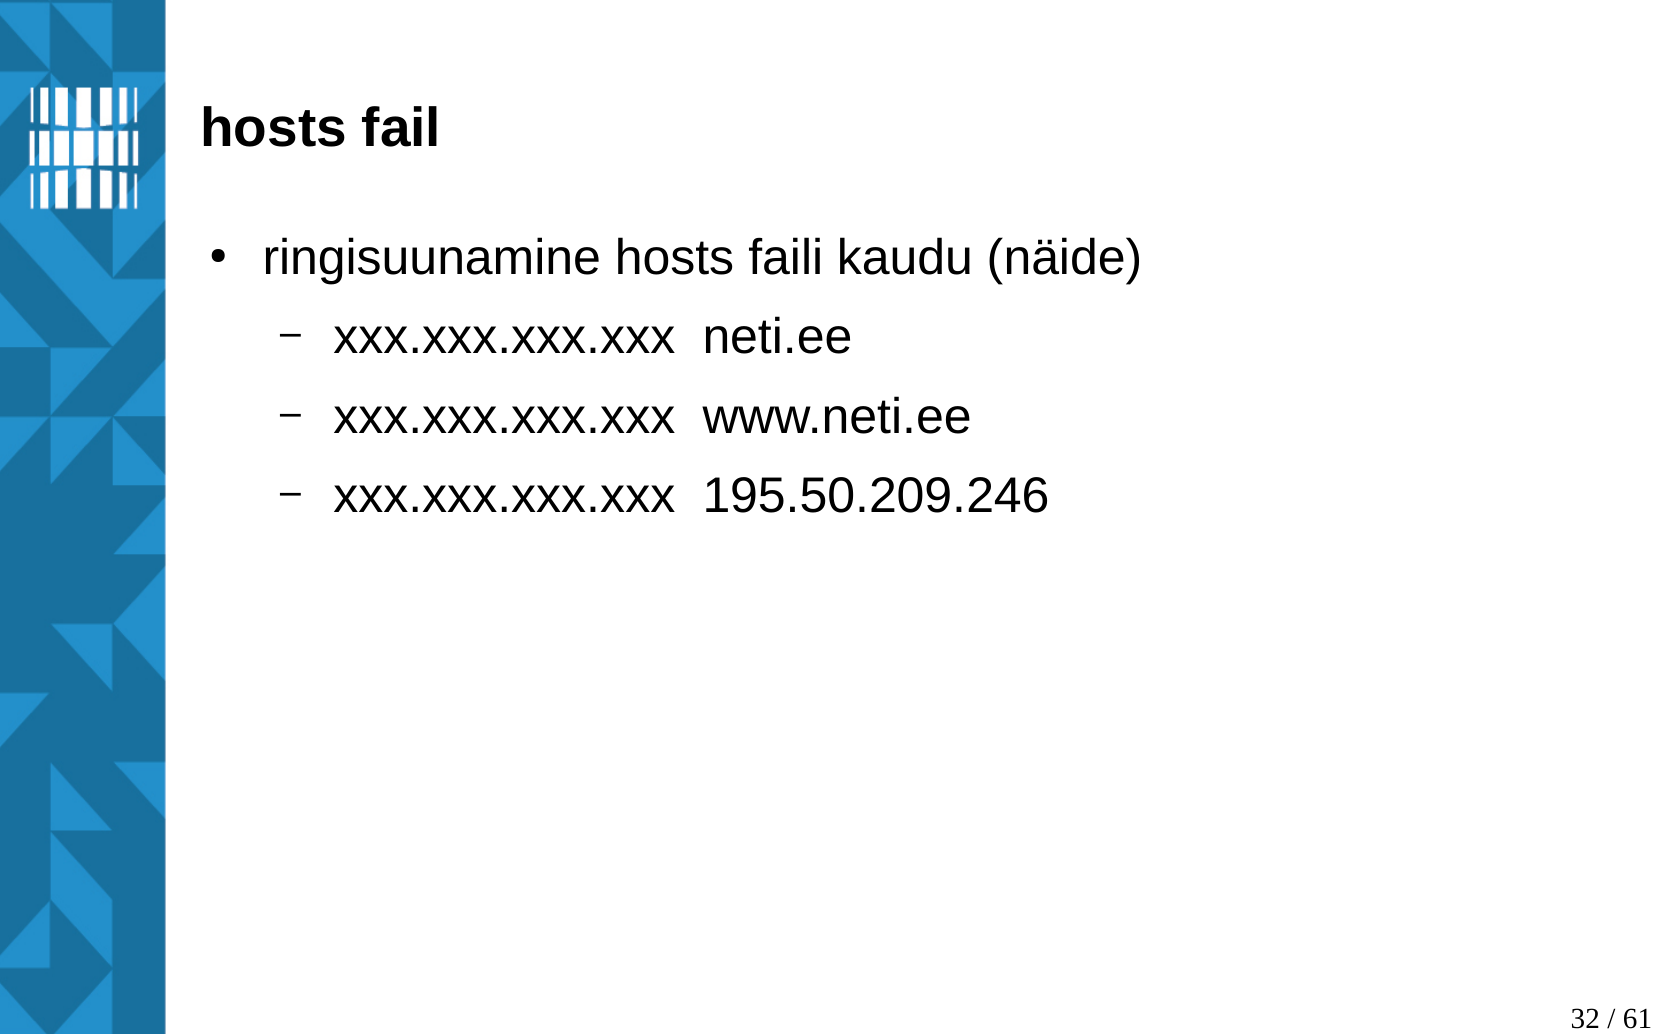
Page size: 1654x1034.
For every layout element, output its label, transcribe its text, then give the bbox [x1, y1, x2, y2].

title hosts fail [200, 41, 1595, 214]
list ringisuunamine hosts faili kaudu (näide) xxx.xxx.xxx.xxx neti.ee xxx.xxx.xxx.xxx www.neti.ee xxx.xxx.xxx.xxx 195.50.209.246 [191, 229, 1595, 827]
